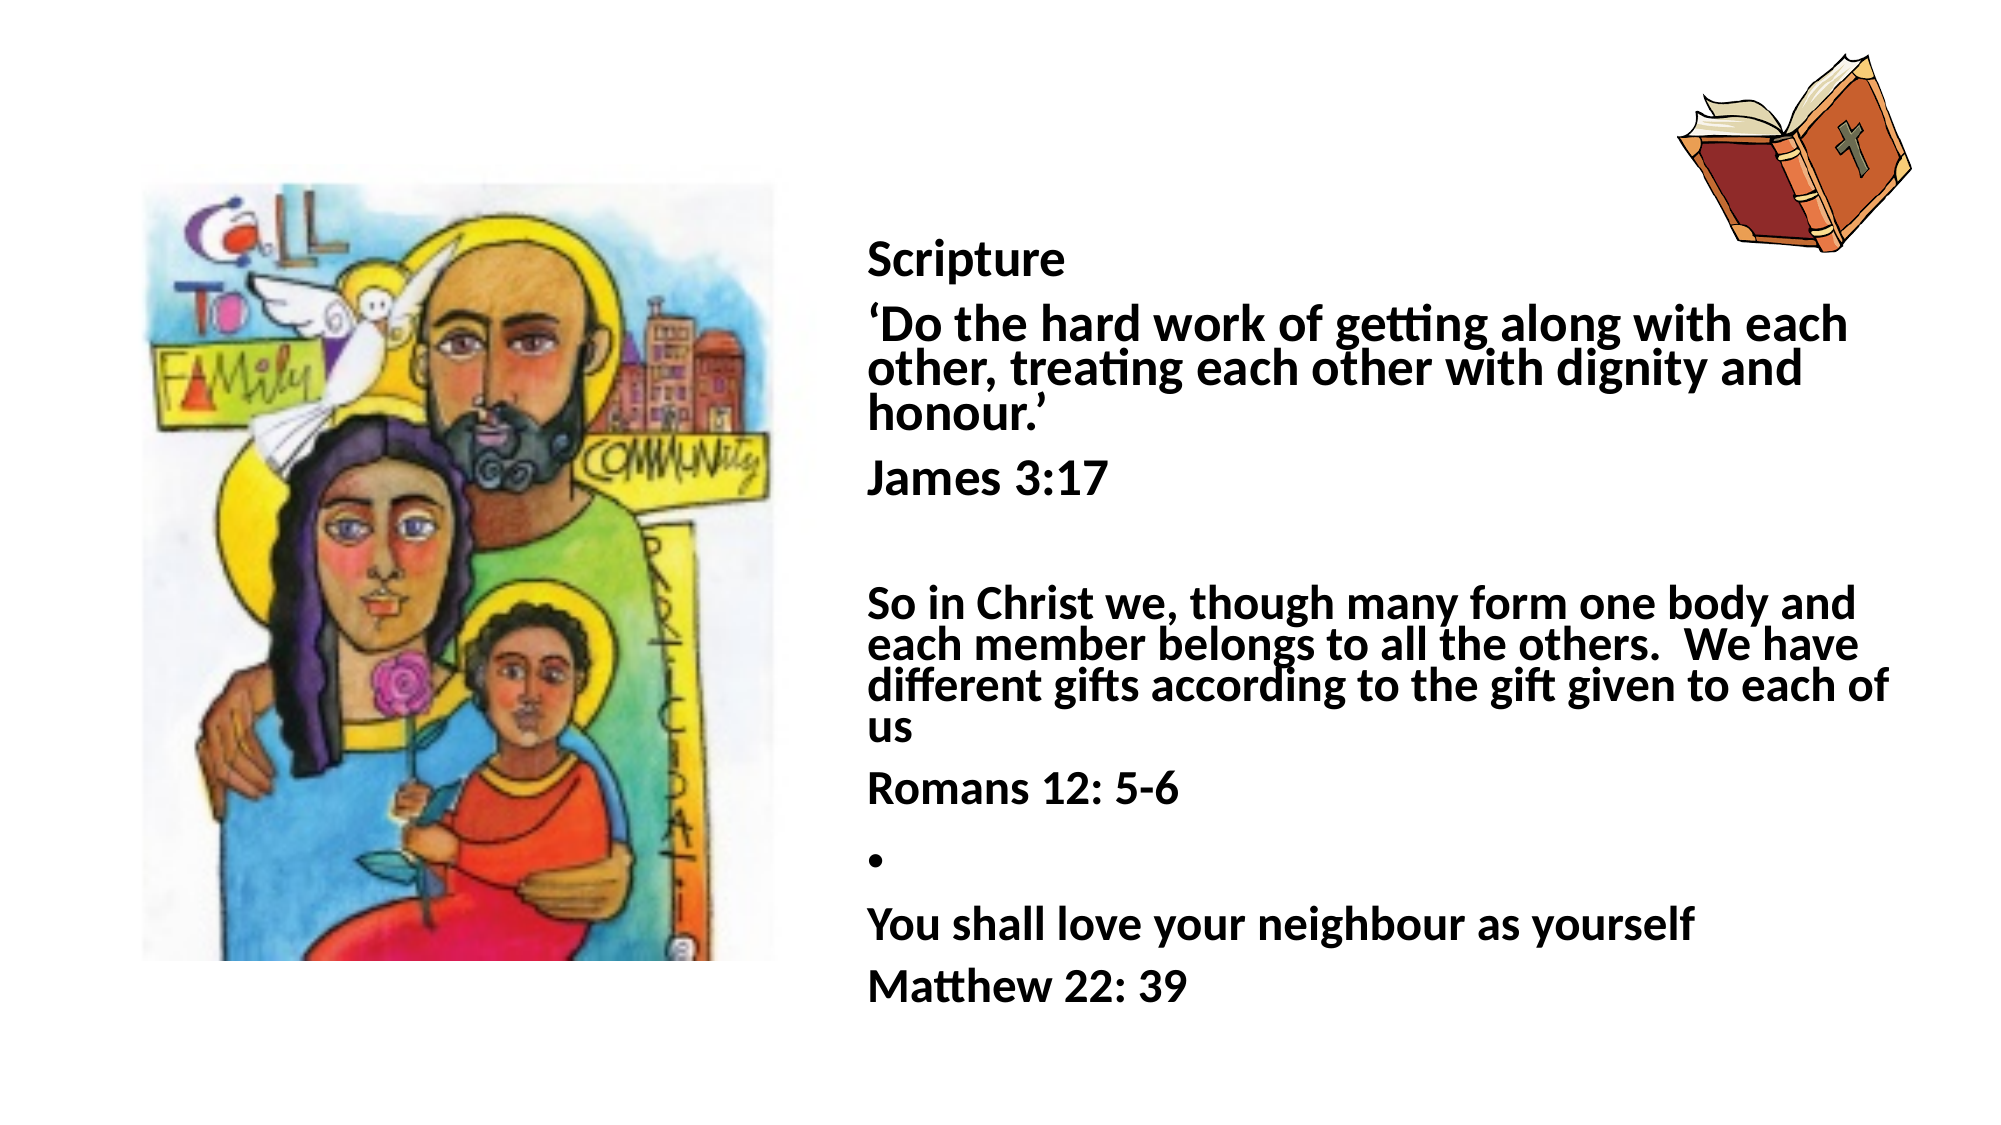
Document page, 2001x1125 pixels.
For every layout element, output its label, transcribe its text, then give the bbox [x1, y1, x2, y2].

picture [1677, 53, 1912, 253]
picture [88, 164, 820, 961]
list Scripture ‘Do the hard work of getting along with each other, treating each other with dignity and honour.’ James 3:17 So in Christ we, though many form one body and each member belongs to all the others. We have different gifts according to the gift given to each of us Romans 12: 5-6 You shall love your neighbour as yourself Matthew 22: 39 [852, 232, 1912, 1022]
